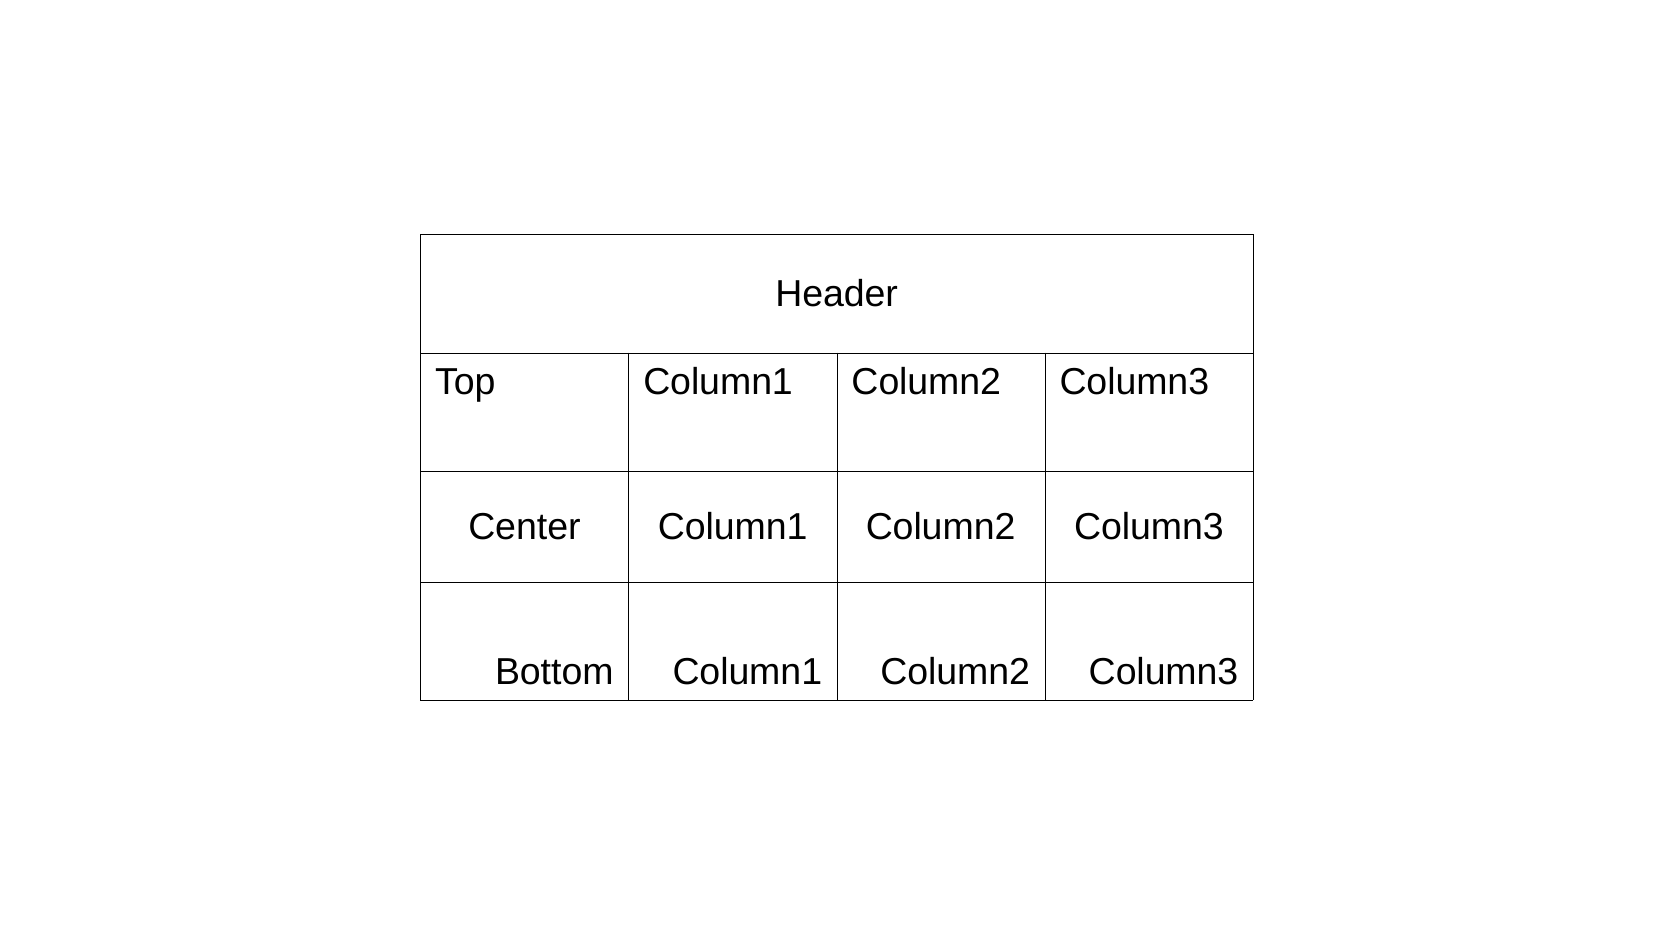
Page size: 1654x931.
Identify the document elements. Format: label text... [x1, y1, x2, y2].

table_cell Column1 [629, 354, 837, 471]
table_header Header [421, 235, 1253, 353]
table_cell Column2 [838, 472, 1045, 582]
table_cell Column3 [1046, 354, 1253, 471]
table_cell Column1 [629, 583, 837, 700]
table_cell Column2 [838, 354, 1045, 471]
table_cell Center [421, 472, 628, 582]
table_cell Top [421, 354, 628, 471]
table_cell Bottom [421, 583, 628, 700]
table_cell Column3 [1046, 583, 1253, 700]
table_cell Column1 [629, 472, 837, 582]
table_cell Column2 [838, 583, 1045, 700]
table_cell Column3 [1046, 472, 1253, 582]
